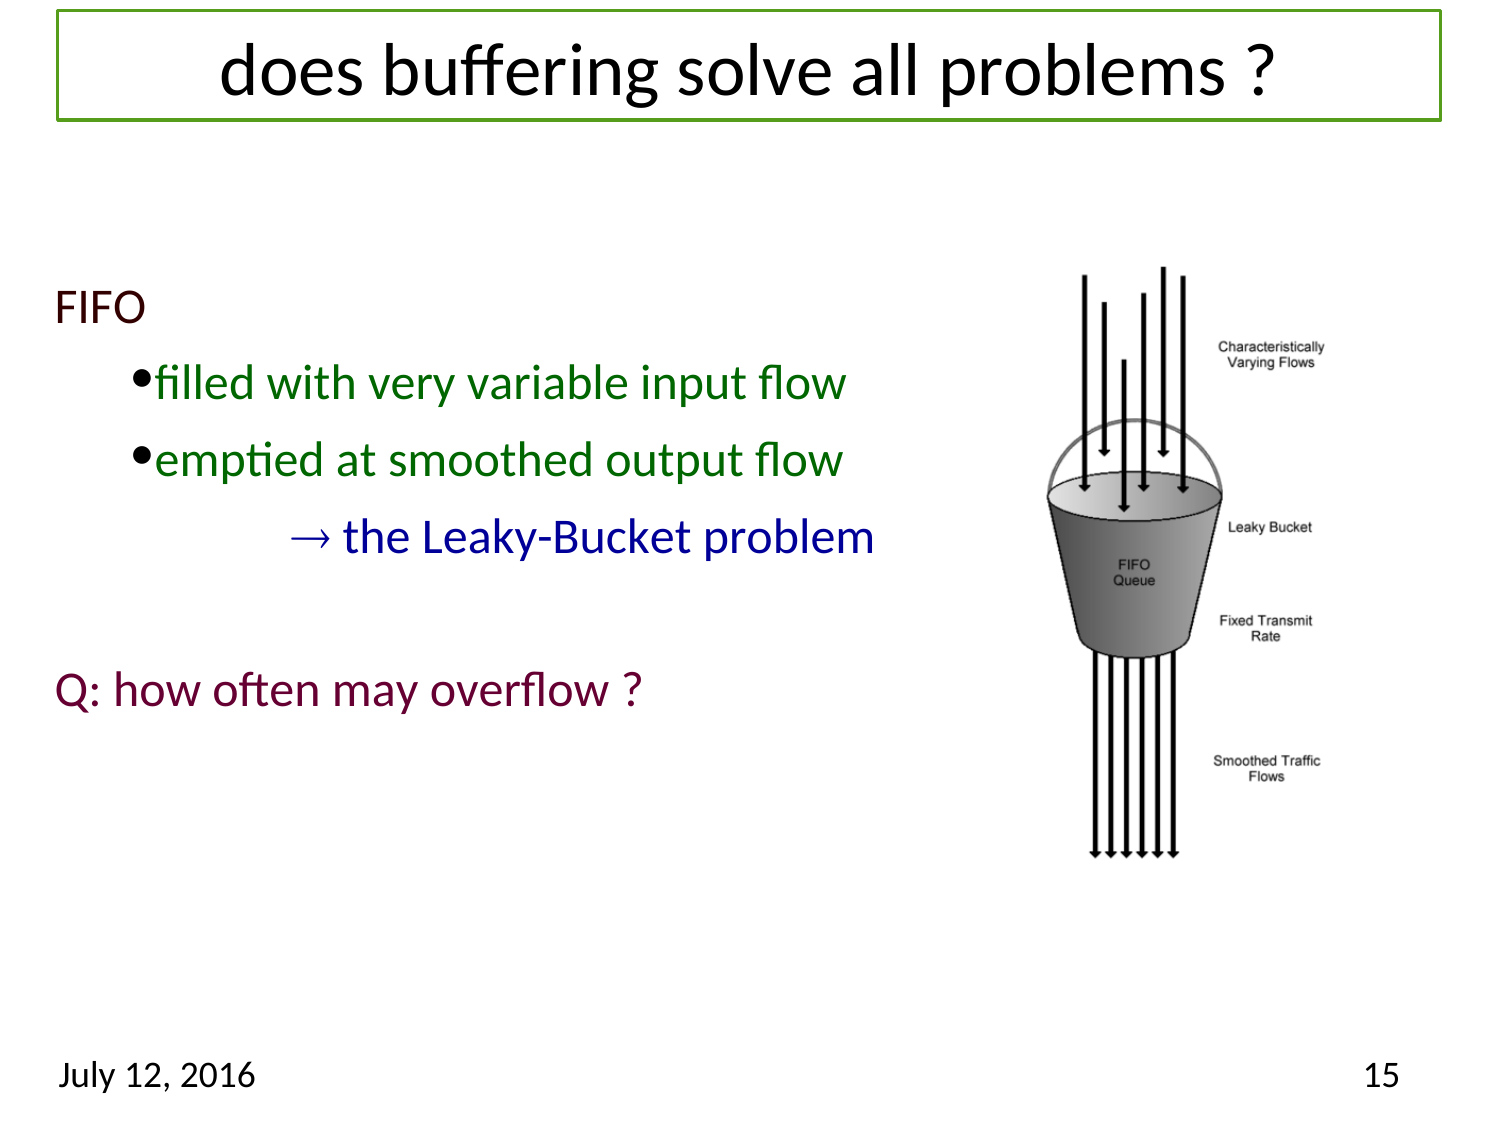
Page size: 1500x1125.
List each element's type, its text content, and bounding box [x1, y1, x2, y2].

picture [1024, 266, 1343, 867]
title does buffering solve all problems ? [57, 10, 1441, 121]
text_box FIFO filled with very variable input flow emptied at smoothed output flow  the Leaky-Bucket problem Q: how often may overflow ? [54, 228, 1006, 762]
